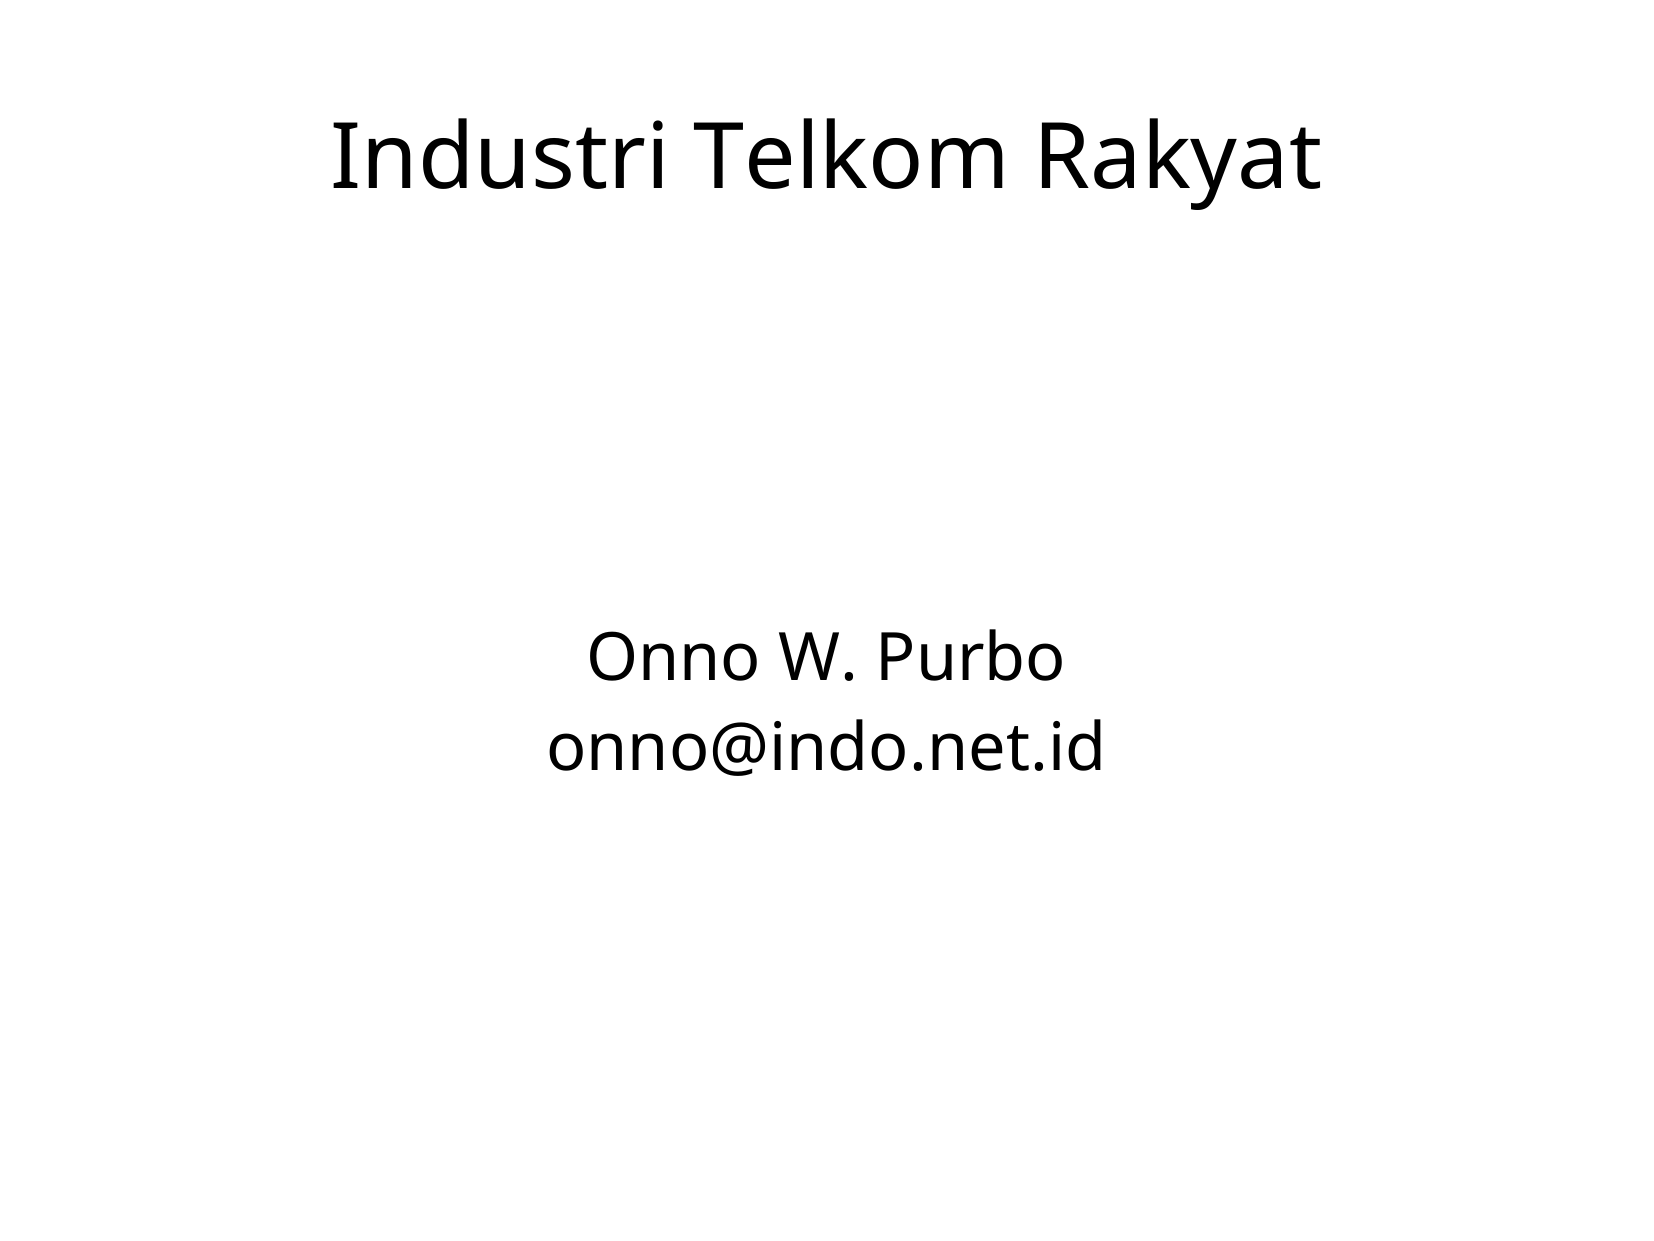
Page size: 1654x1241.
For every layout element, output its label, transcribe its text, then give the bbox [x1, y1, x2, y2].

title Industri Telkom Rakyat [82, 49, 1571, 257]
subtitle Onno W. Purbo onno@indo.net.id [82, 290, 1571, 1109]
